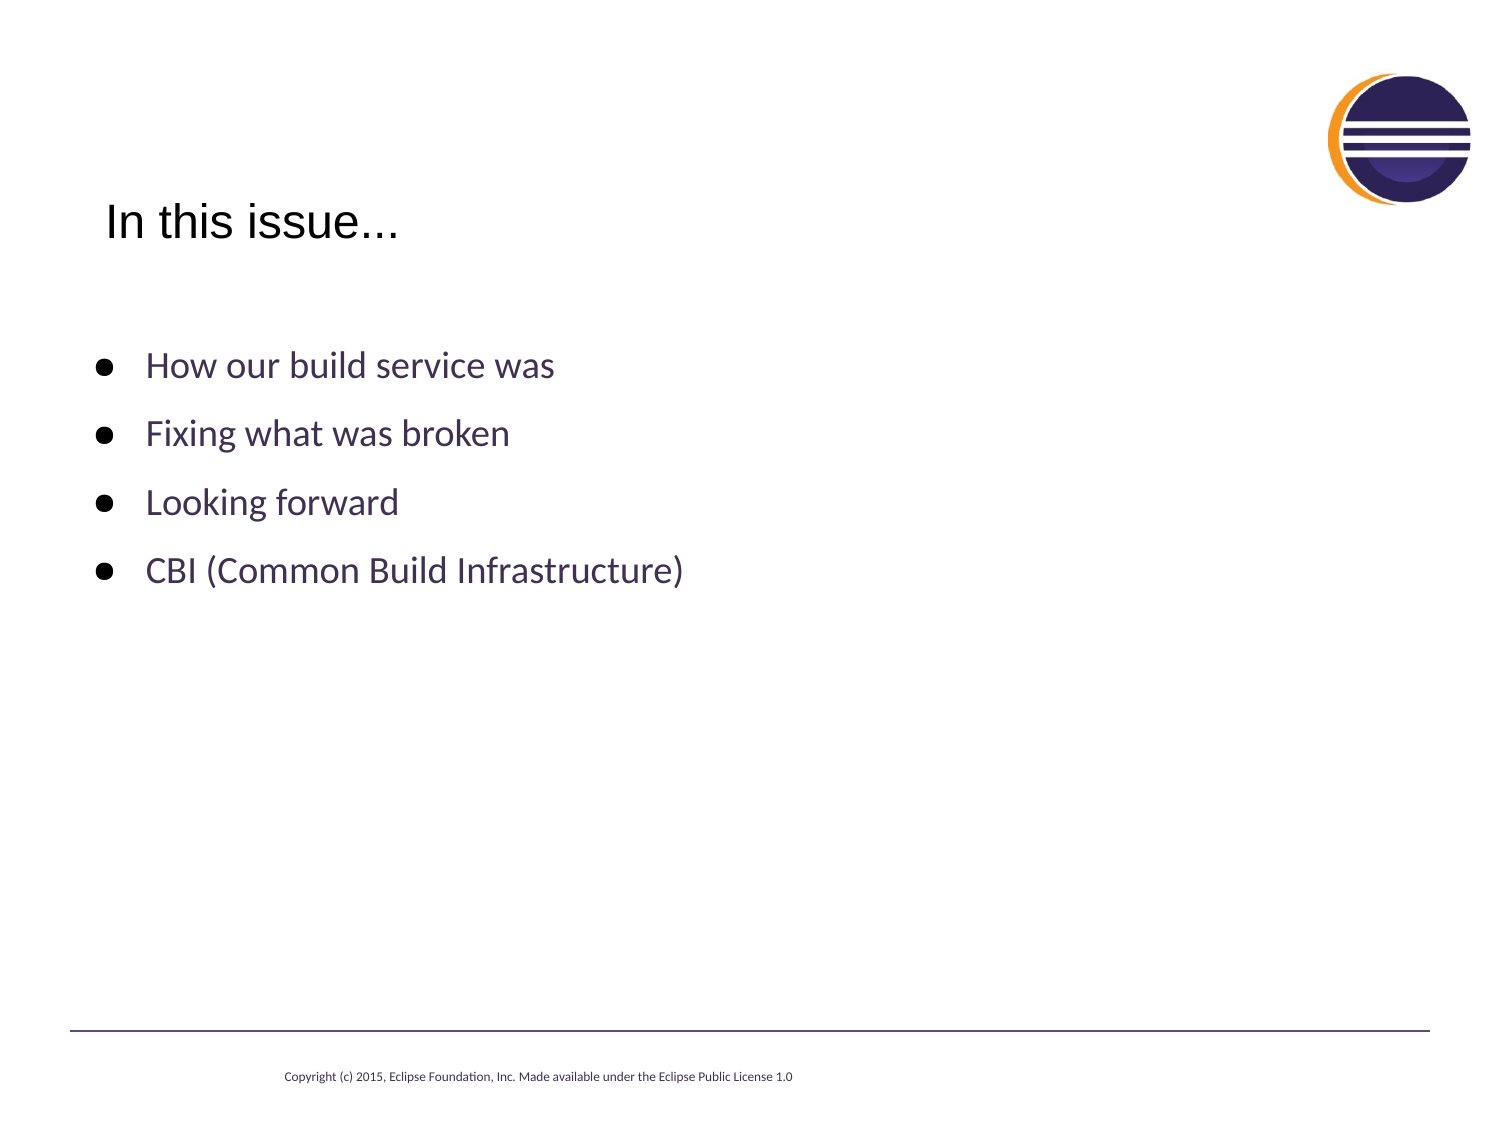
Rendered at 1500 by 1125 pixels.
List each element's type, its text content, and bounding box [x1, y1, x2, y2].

list How our build service was Fixing what was broken Looking forward CBI (Common Build Infrastructure) [75, 349, 1425, 916]
picture [1328, 68, 1471, 210]
title In this issue... [105, 88, 1380, 330]
